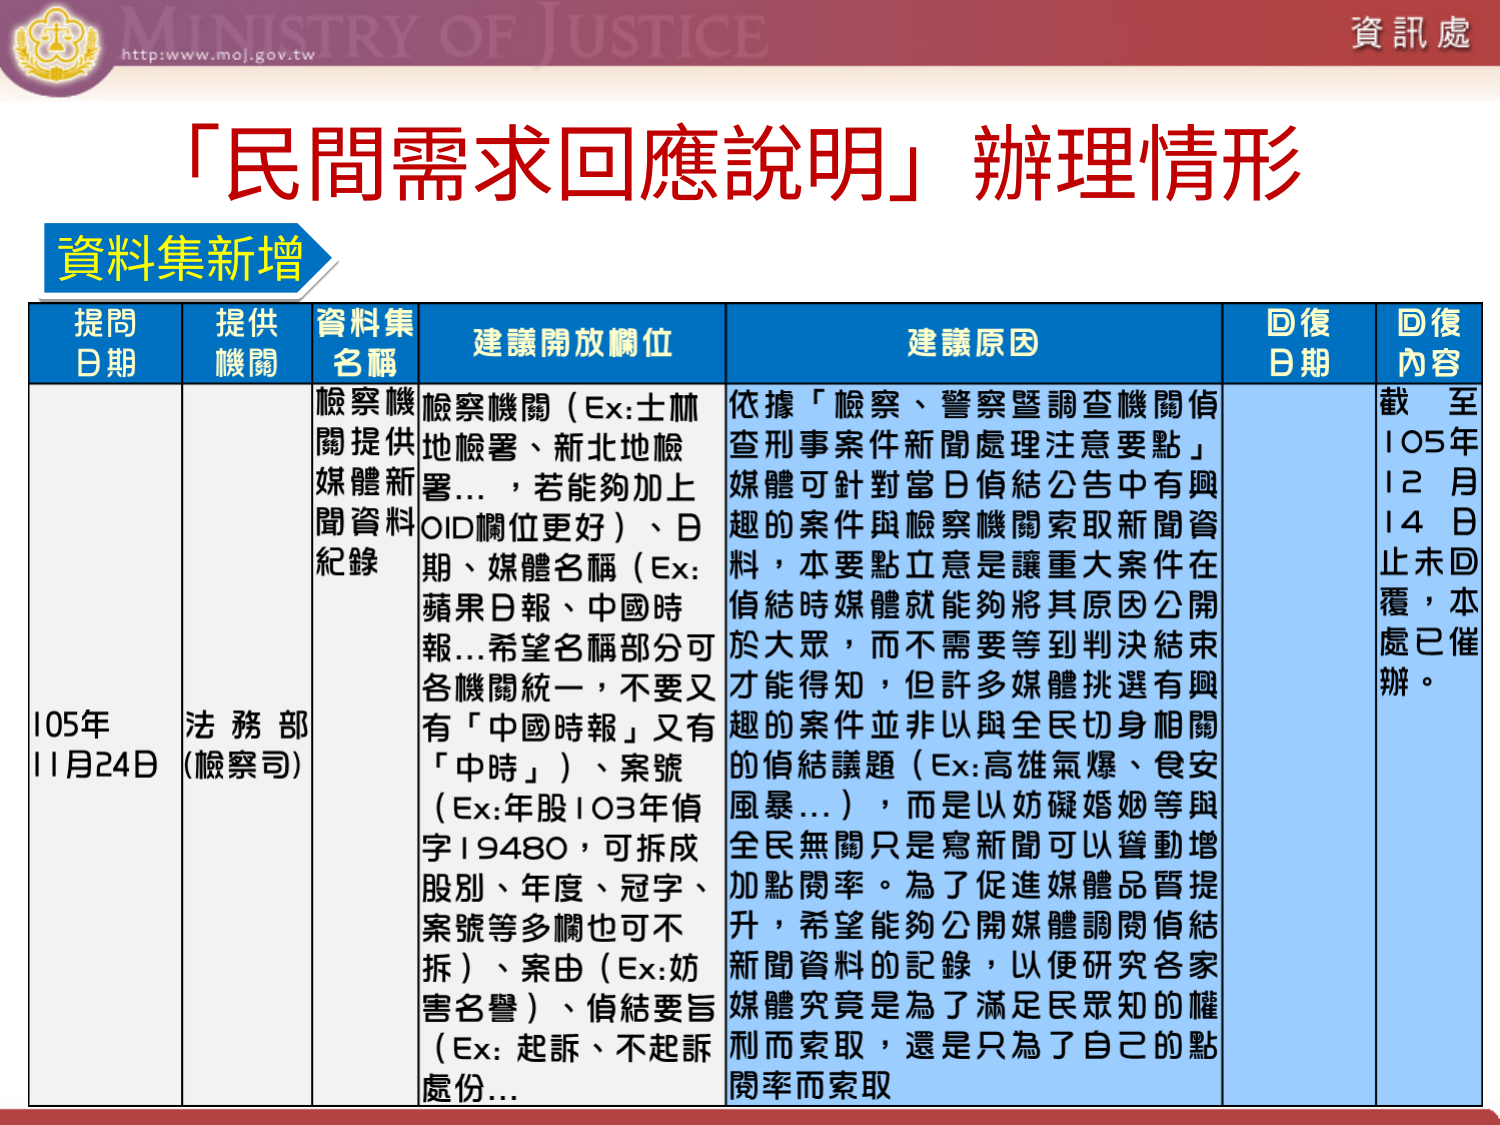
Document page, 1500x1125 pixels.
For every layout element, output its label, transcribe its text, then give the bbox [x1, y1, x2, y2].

text_box 資料集新增 [41, 219, 396, 296]
picture [28, 292, 1483, 1125]
text_box 「民間需求回應說明」辦理情形 [123, 103, 1333, 220]
text_box -15- [1483, 1070, 1488, 1109]
